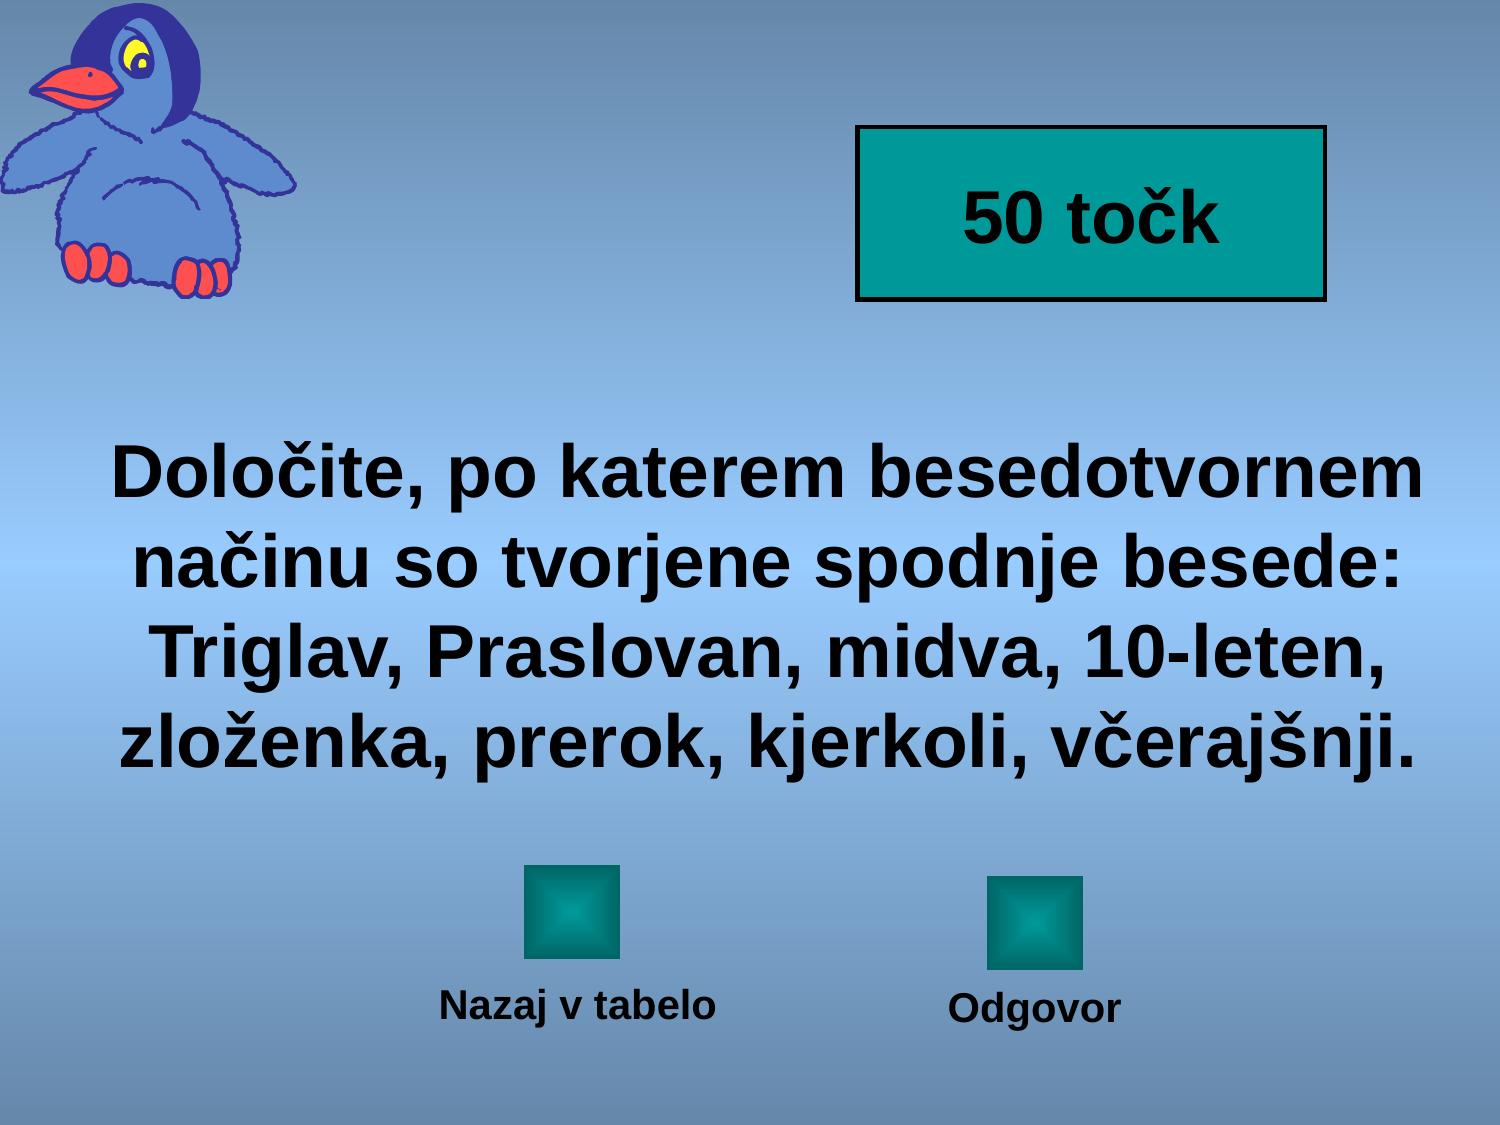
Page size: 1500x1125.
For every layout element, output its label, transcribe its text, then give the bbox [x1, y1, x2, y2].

text_box Odgovor [889, 973, 1180, 1039]
text_box [524, 865, 620, 959]
text_box [987, 876, 1083, 970]
text_box Določite, po katerem besedotvornem načinu so tvorjene spodnje besede: Triglav, Praslovan, midva, 10-leten, zloženka, prerok, kjerkoli, včerajšnji. [77, 415, 1460, 791]
text_box 50 točk [857, 126, 1325, 300]
text_box Nazaj v tabelo [403, 970, 752, 1036]
